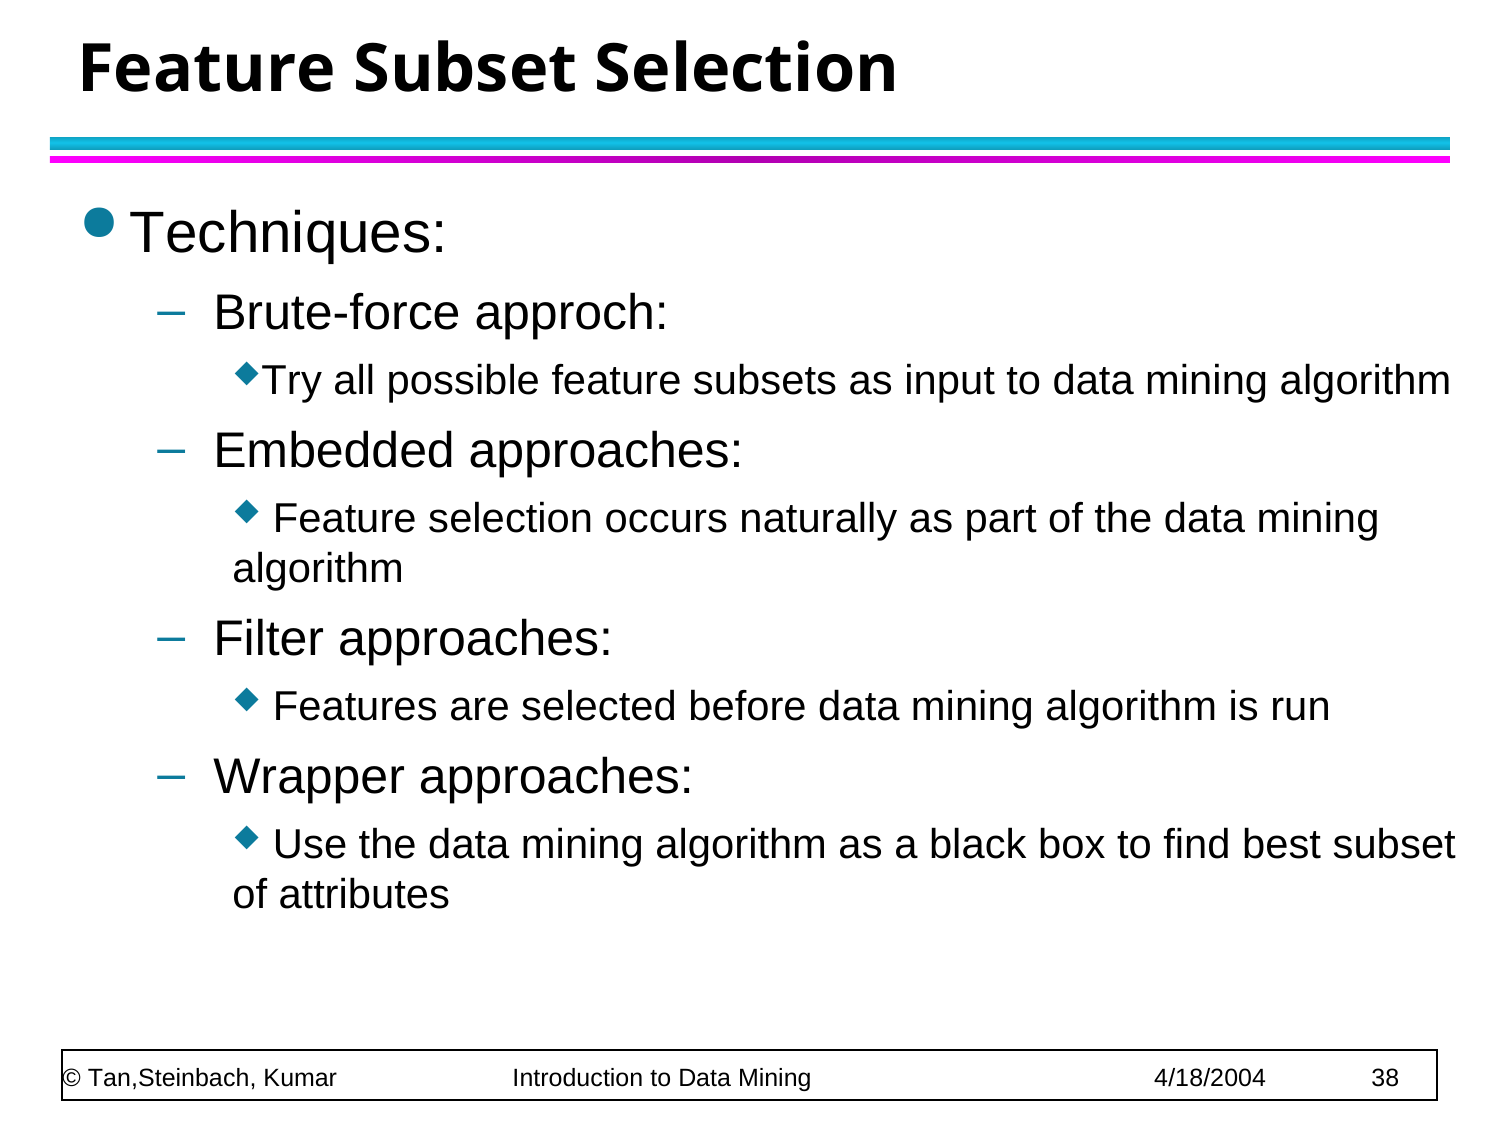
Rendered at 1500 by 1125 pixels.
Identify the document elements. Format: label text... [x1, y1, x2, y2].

title Feature Subset Selection [62, 22, 1421, 113]
list Techniques: Brute-force approch: Try all possible feature subsets as input to data mining algorithm Embedded approaches: Feature selection occurs naturally as part of the data mining algorithm Filter approaches: Features are selected before data mining algorithm is run Wrapper approaches: Use the data mining algorithm as a black box to find best subset of attributes [67, 187, 1475, 1038]
